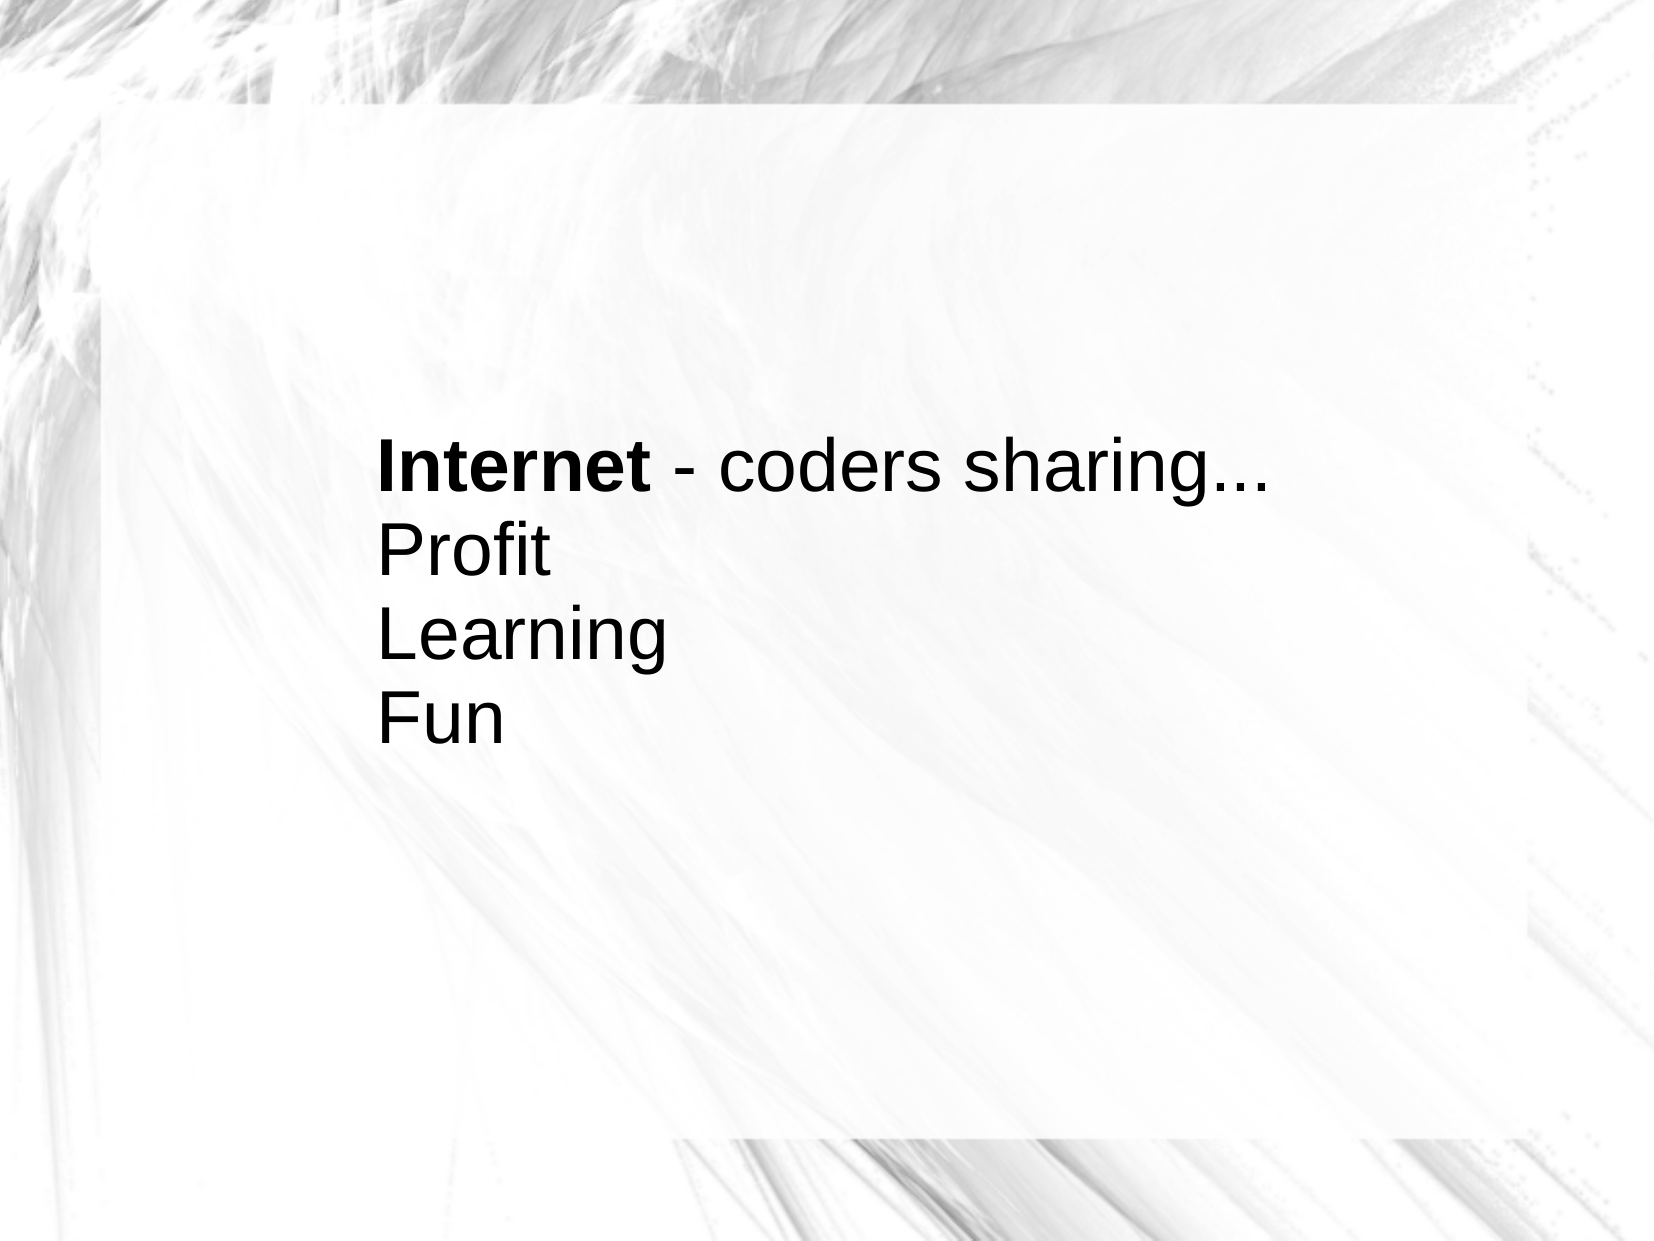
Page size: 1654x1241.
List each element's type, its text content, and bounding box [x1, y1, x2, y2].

picture [0, 0, 1654, 1241]
text_box Internet - coders sharing... Profit Learning Fun [361, 416, 1288, 732]
